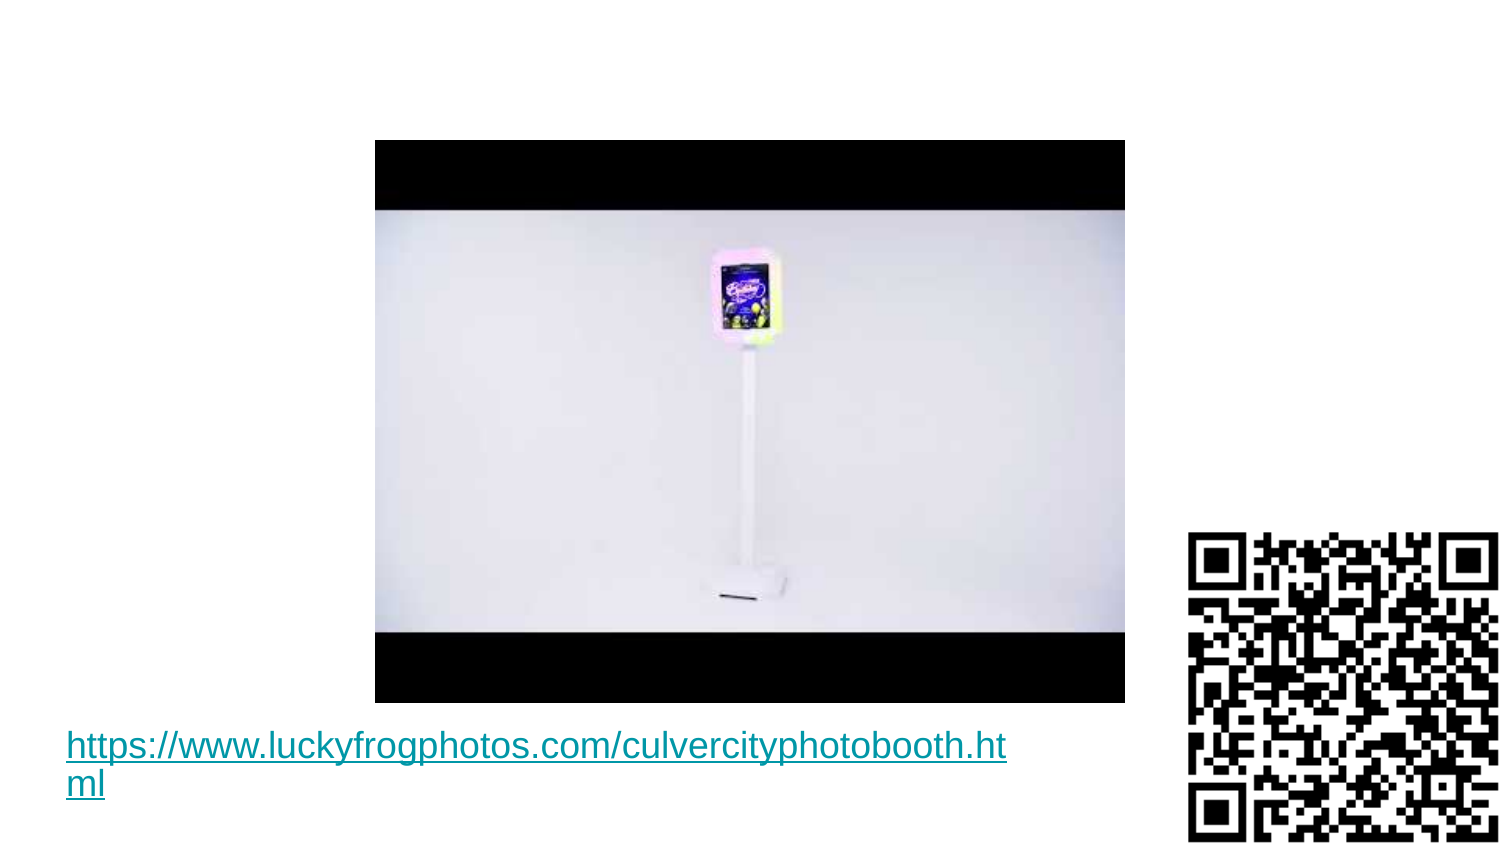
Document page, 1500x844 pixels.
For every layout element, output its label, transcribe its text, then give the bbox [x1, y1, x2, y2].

list https://www.luckyfrogphotos.com/culvercityphotobooth.html [51, 694, 1036, 794]
picture [1187, 531, 1500, 844]
picture [375, 140, 1125, 704]
